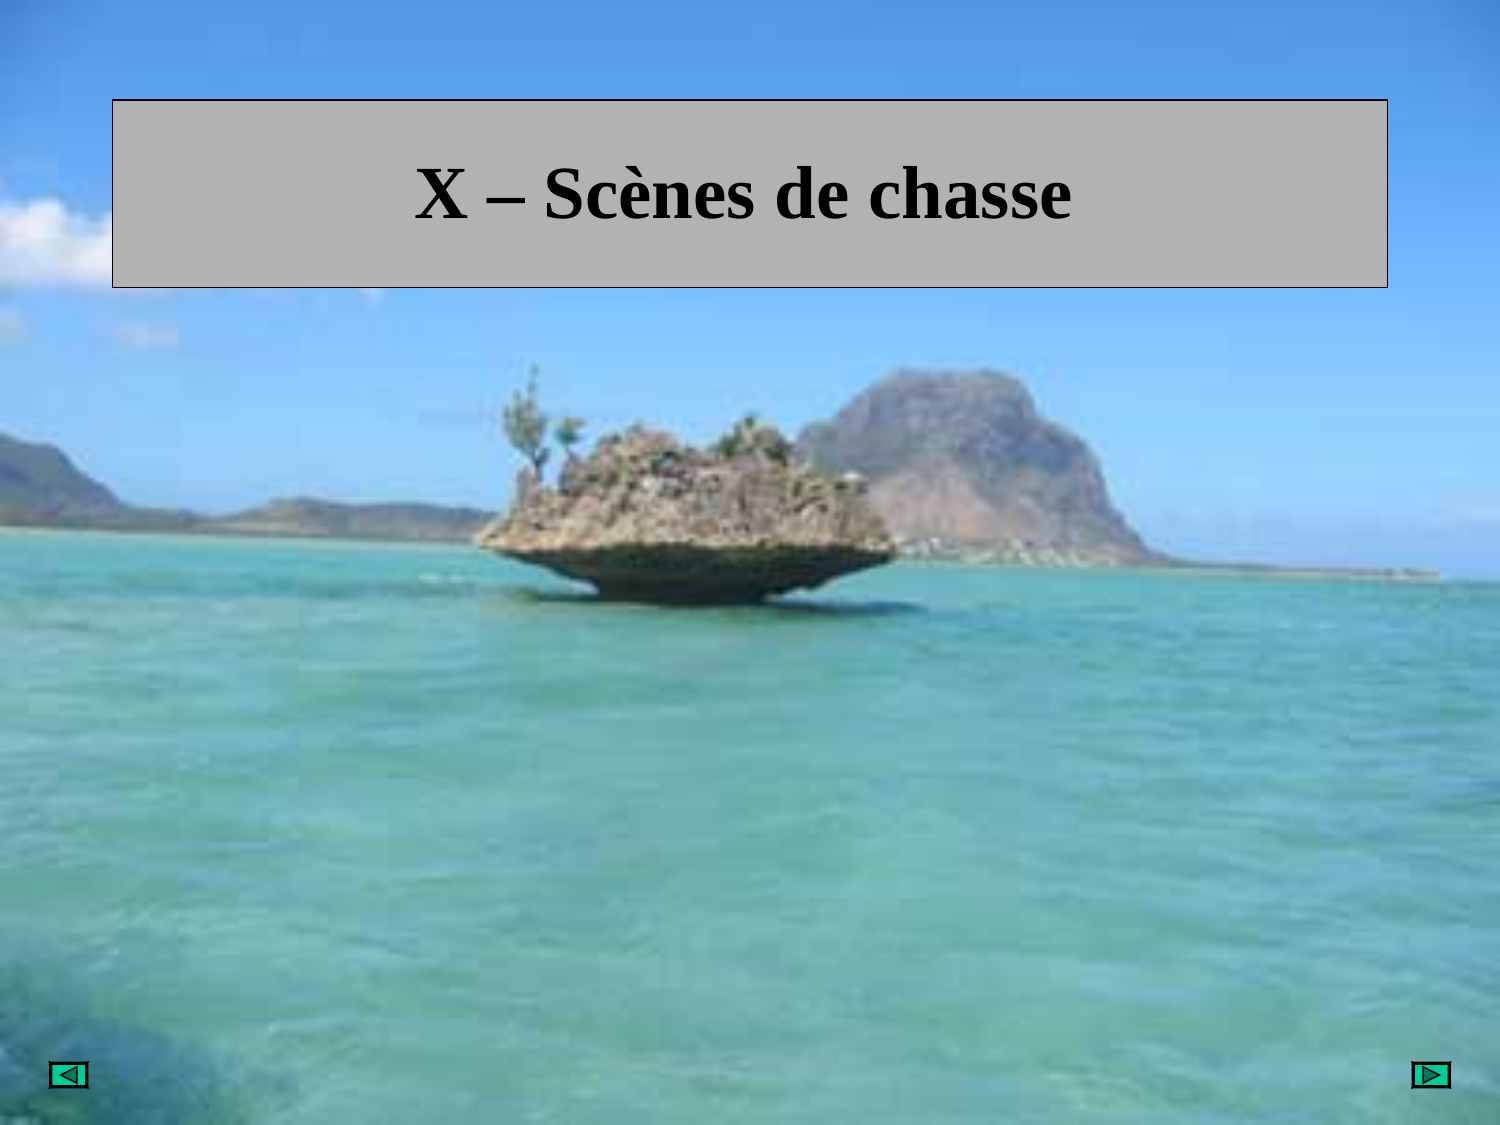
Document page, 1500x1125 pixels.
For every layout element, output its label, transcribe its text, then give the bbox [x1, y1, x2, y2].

text_box [51, 1062, 88, 1088]
text_box [1413, 1062, 1450, 1088]
title X – Scènes de chasse [112, 99, 1388, 288]
picture [0, 0, 1500, 1125]
